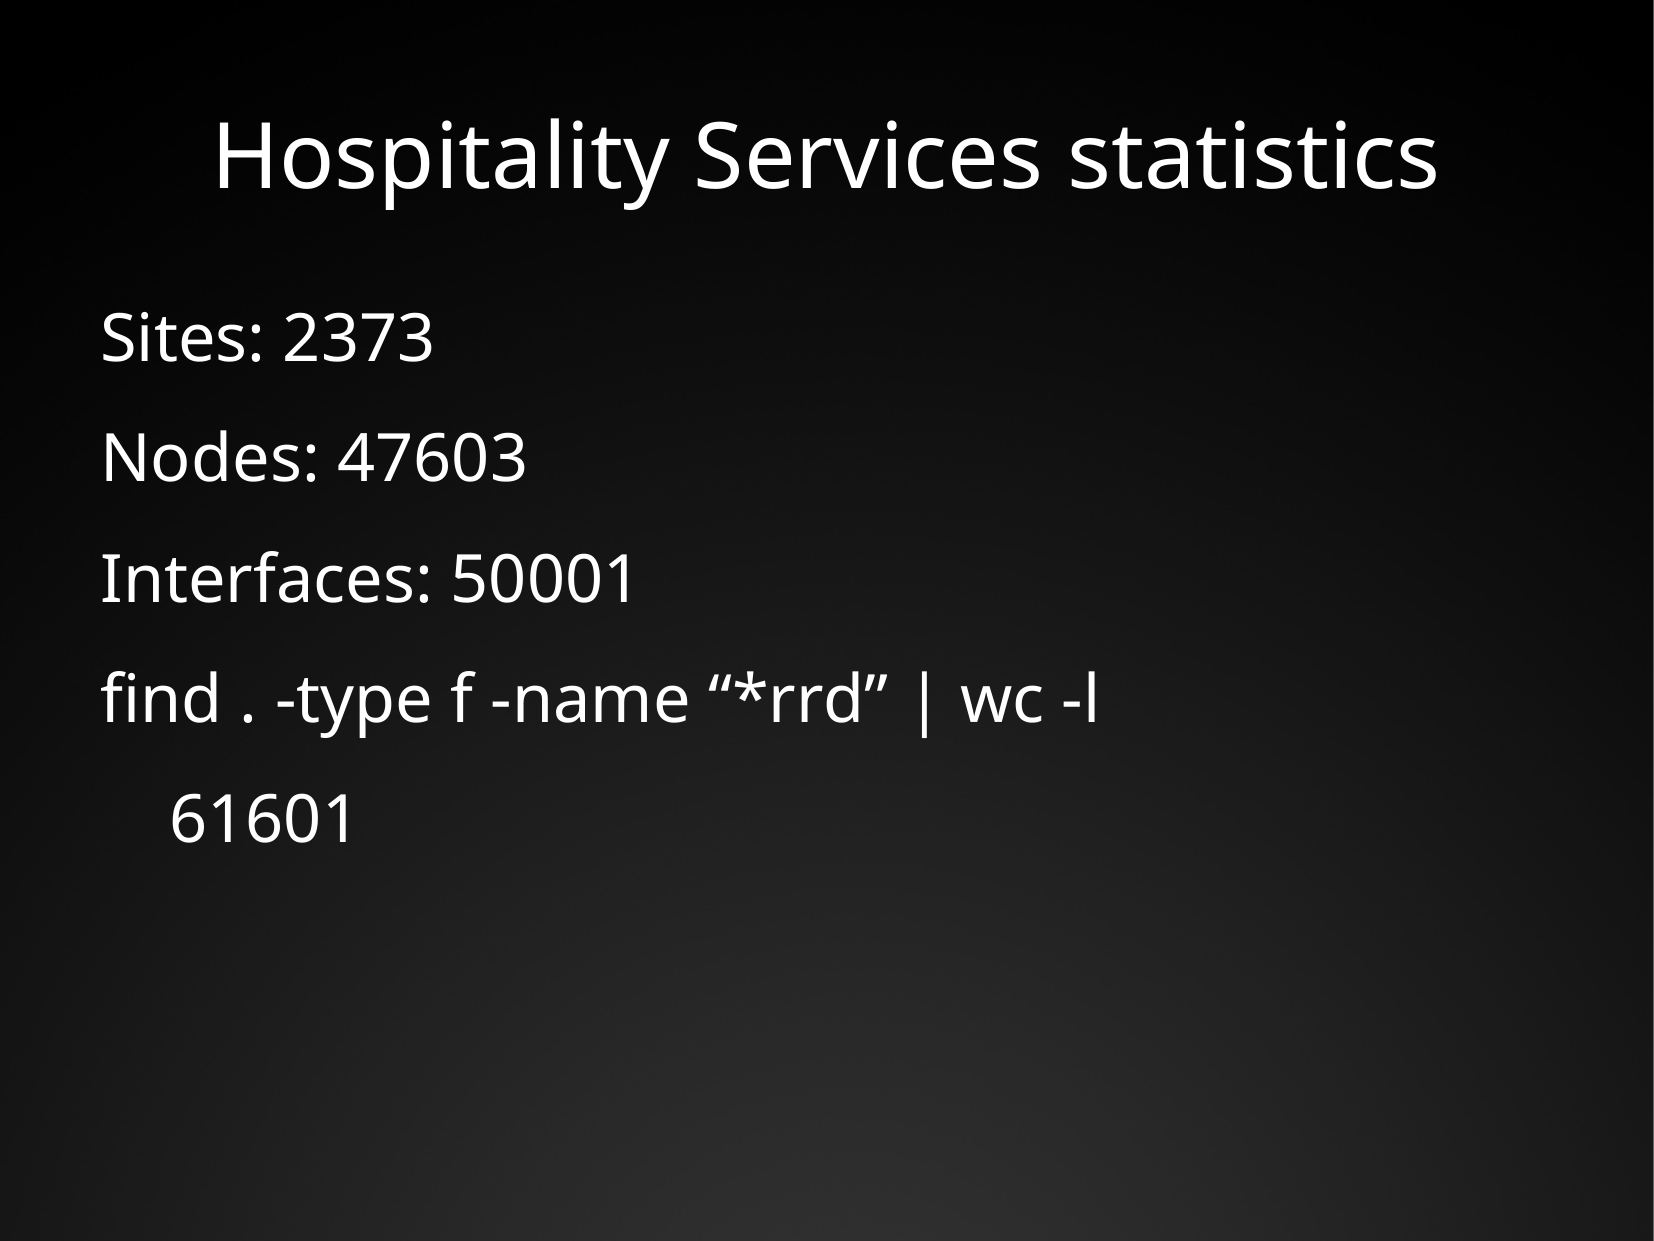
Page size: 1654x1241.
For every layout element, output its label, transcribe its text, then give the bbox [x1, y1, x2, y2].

list Sites: 2373 Nodes: 47603 Interfaces: 50001 find . -type f -name “*rrd” | wc -l 61601 [82, 290, 1571, 1109]
picture [0, 0, 1654, 1241]
title Hospitality Services statistics [82, 49, 1571, 257]
